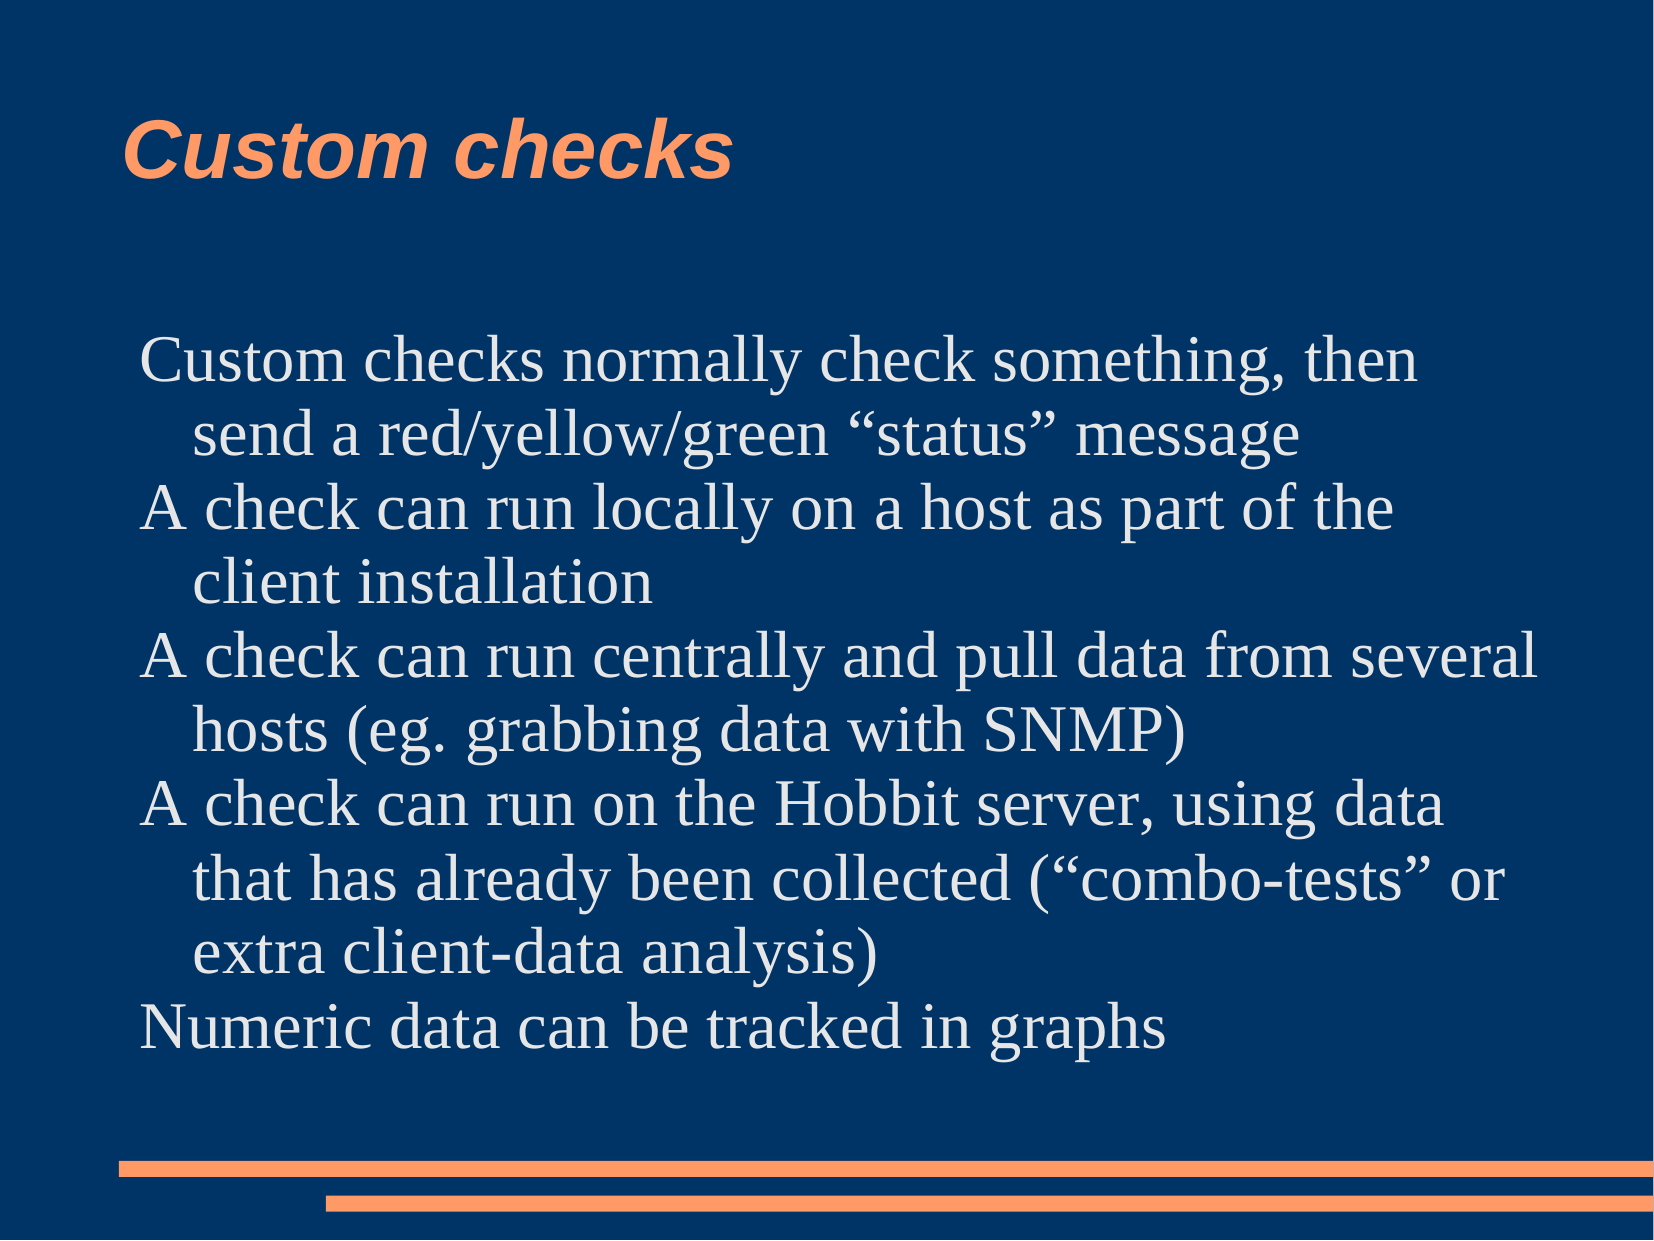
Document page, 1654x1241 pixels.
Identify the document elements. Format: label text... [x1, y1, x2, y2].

list Custom checks normally check something, then send a red/yellow/green “status” message A check can run locally on a host as part of the client installation A check can run centrally and pull data from several hosts (eg. grabbing data with SNMP) A check can run on the Hobbit server, using data that has already been collected (“combo-tests” or extra client-data analysis) Numeric data can be tracked in graphs [121, 322, 1561, 1133]
title Custom checks [121, 46, 1534, 254]
